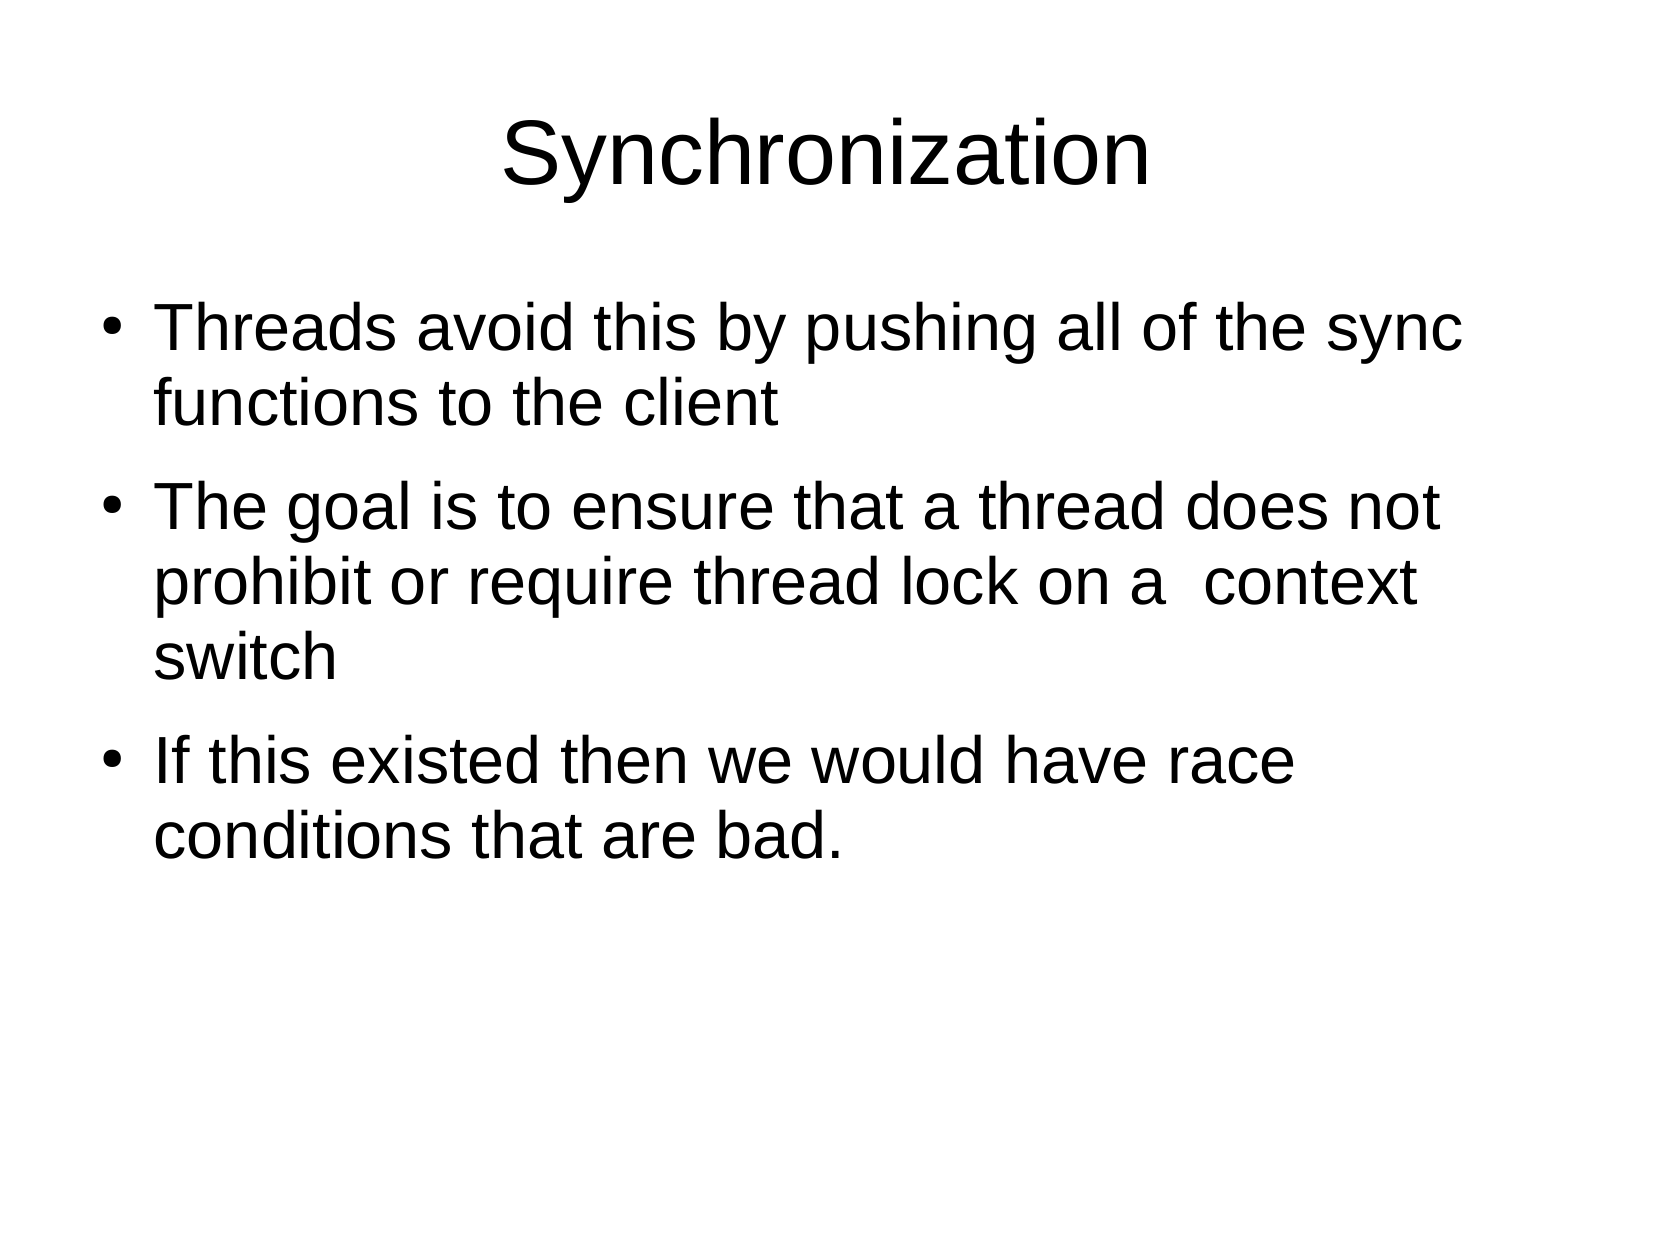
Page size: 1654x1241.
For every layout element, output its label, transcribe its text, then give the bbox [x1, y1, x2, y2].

title Synchronization [82, 49, 1571, 257]
list Threads avoid this by pushing all of the sync functions to the client The goal is to ensure that a thread does not prohibit or require thread lock on a context switch If this existed then we would have race conditions that are bad. [82, 290, 1571, 1010]
